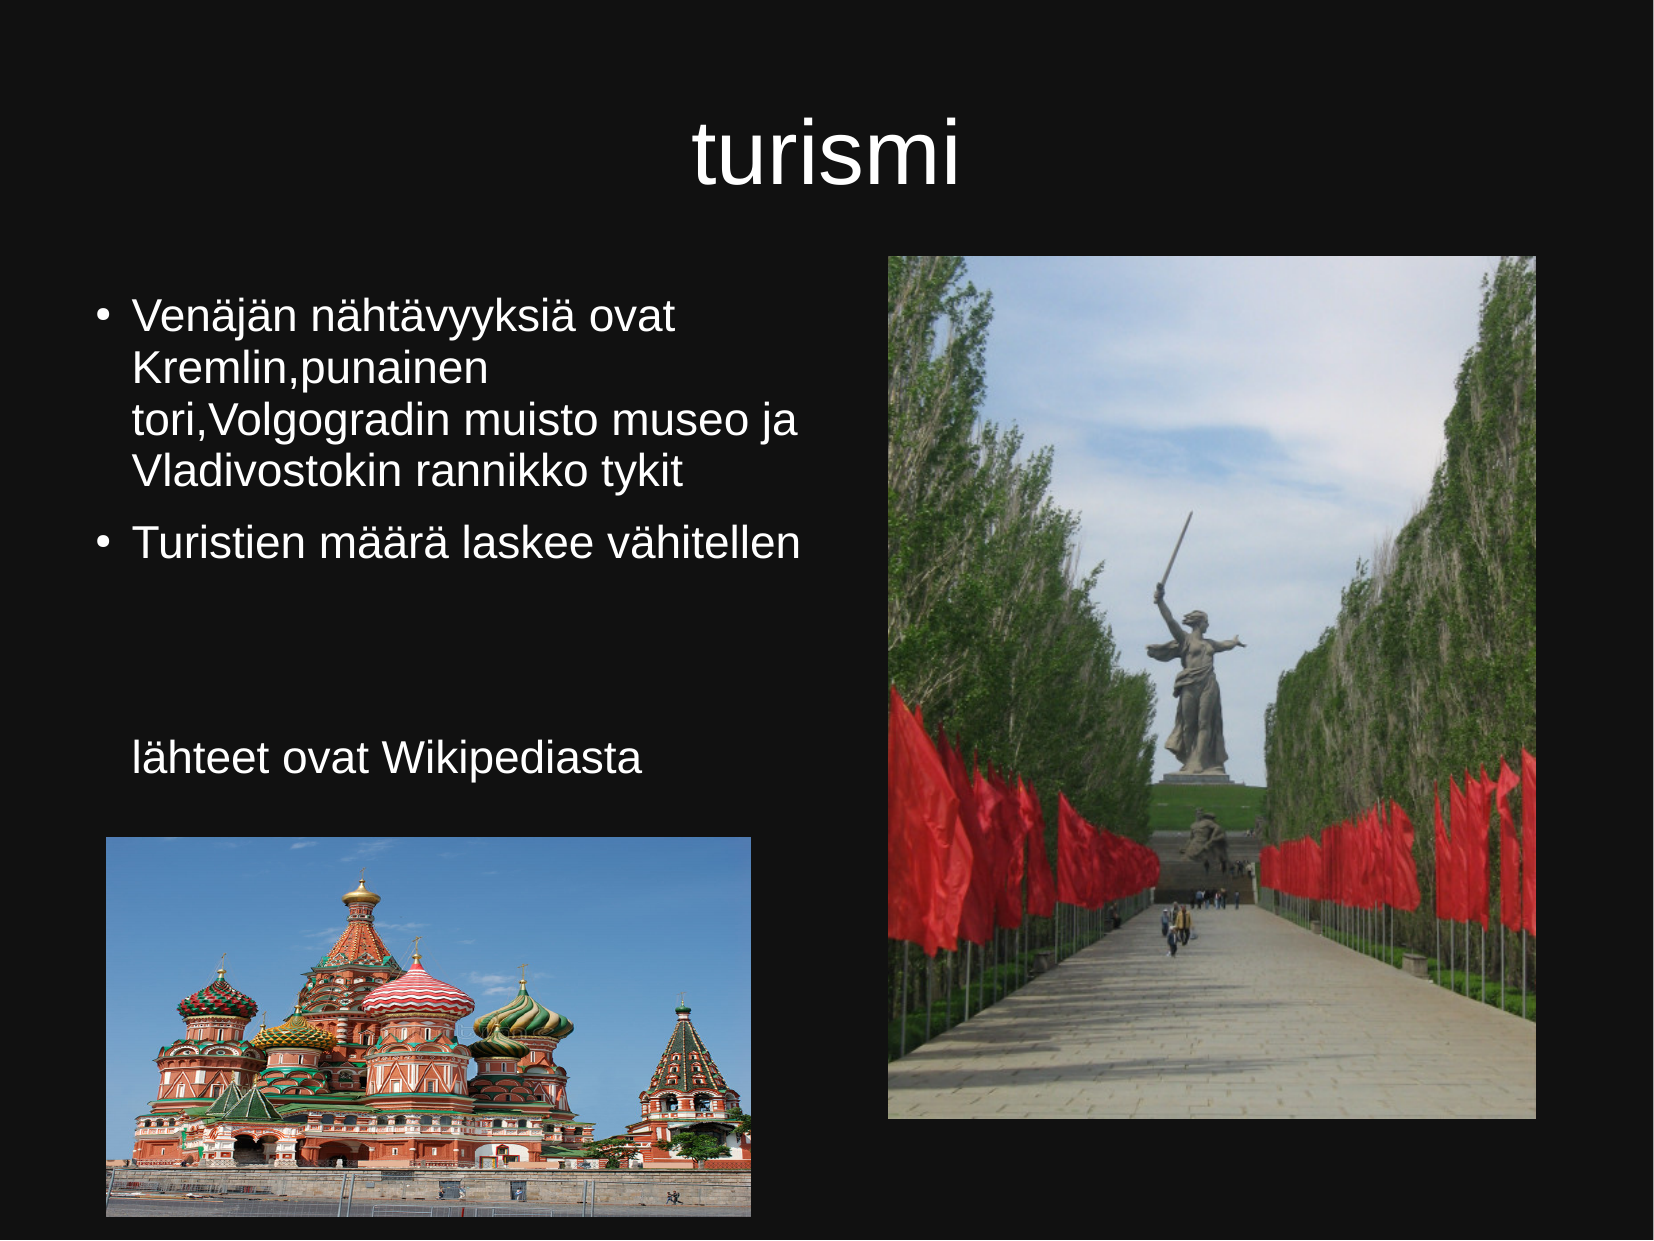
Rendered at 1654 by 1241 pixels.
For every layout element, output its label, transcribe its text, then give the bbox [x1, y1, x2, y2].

title turismi [82, 49, 1571, 257]
list Venäjän nähtävyyksiä ovat Kremlin,punainen tori,Volgogradin muisto museo ja Vladivostokin rannikko tykit Turistien määrä laskee vähitellen lähteet ovat Wikipediasta [82, 290, 809, 839]
picture [106, 837, 751, 1217]
picture [888, 256, 1536, 1119]
